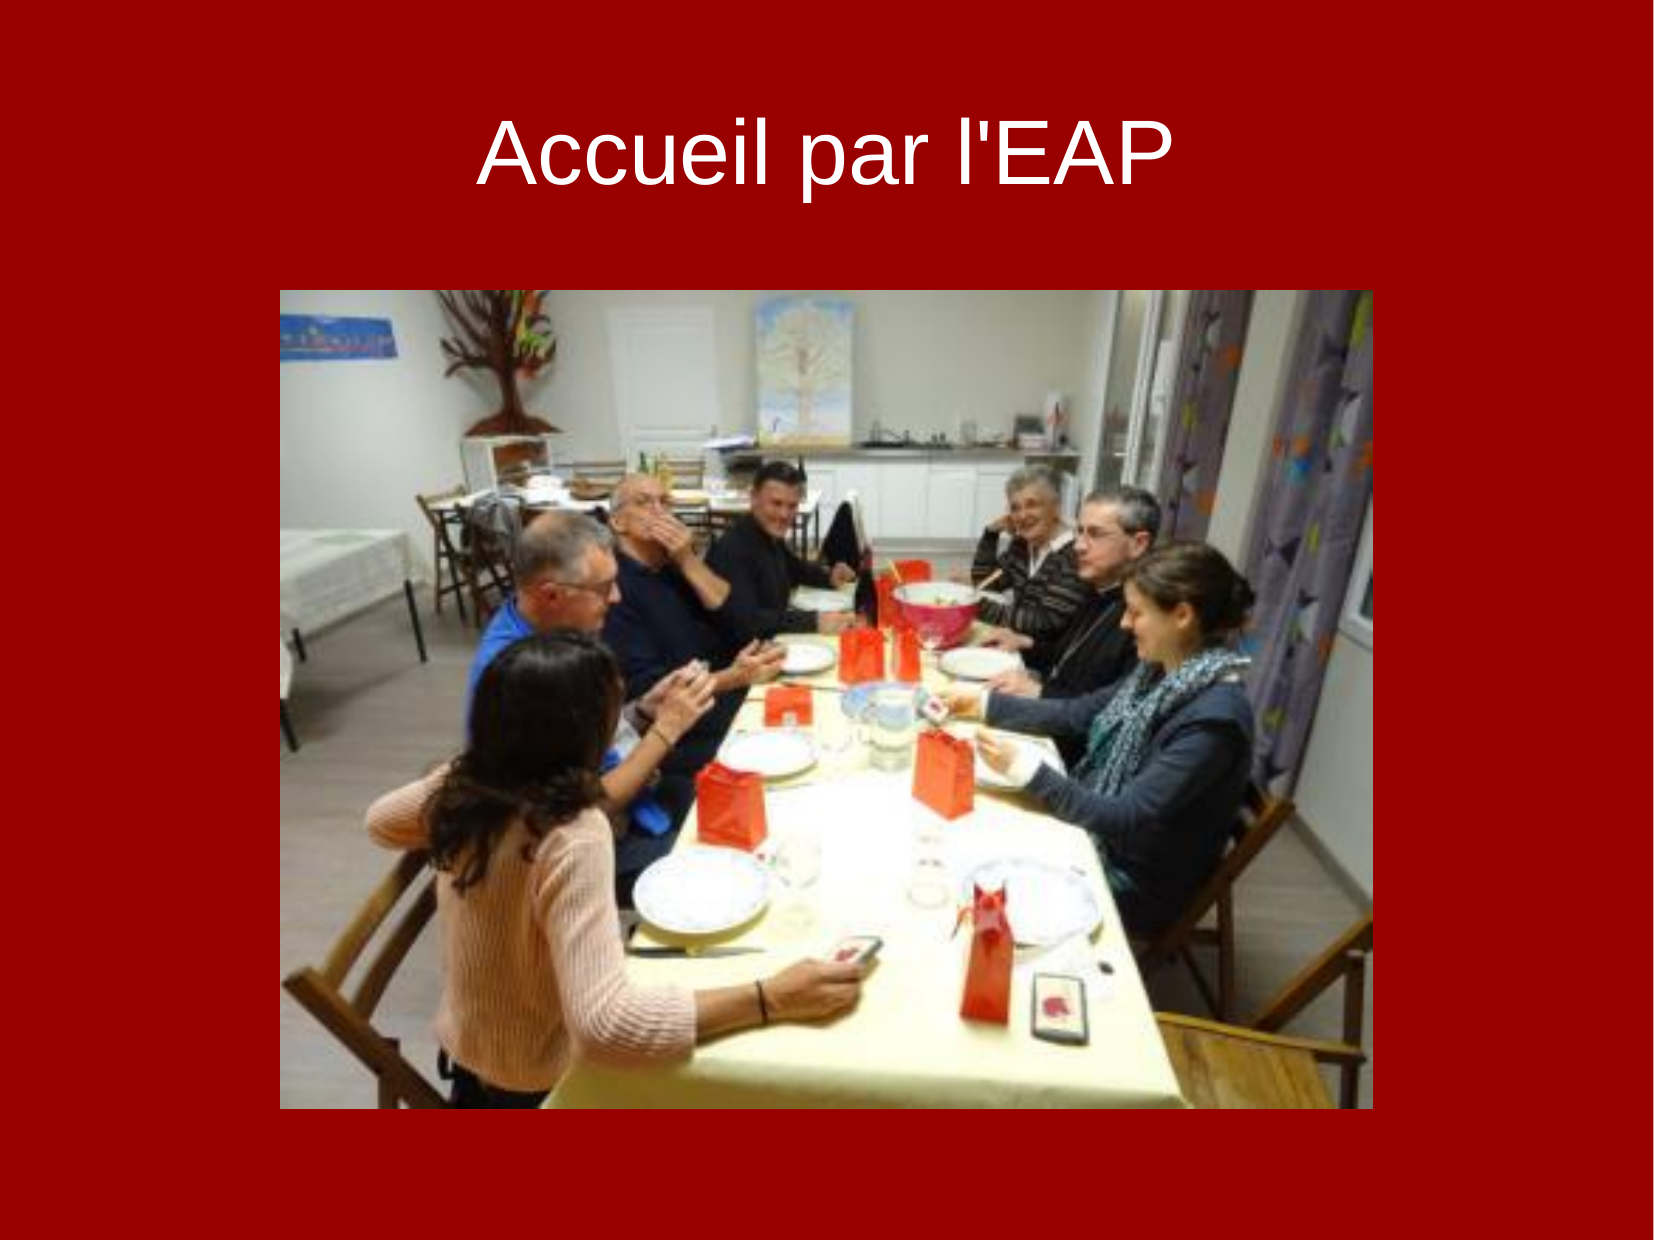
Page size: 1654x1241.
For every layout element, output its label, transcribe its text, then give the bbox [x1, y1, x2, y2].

picture [280, 290, 1373, 1109]
title Accueil par l'EAP [82, 49, 1571, 257]
